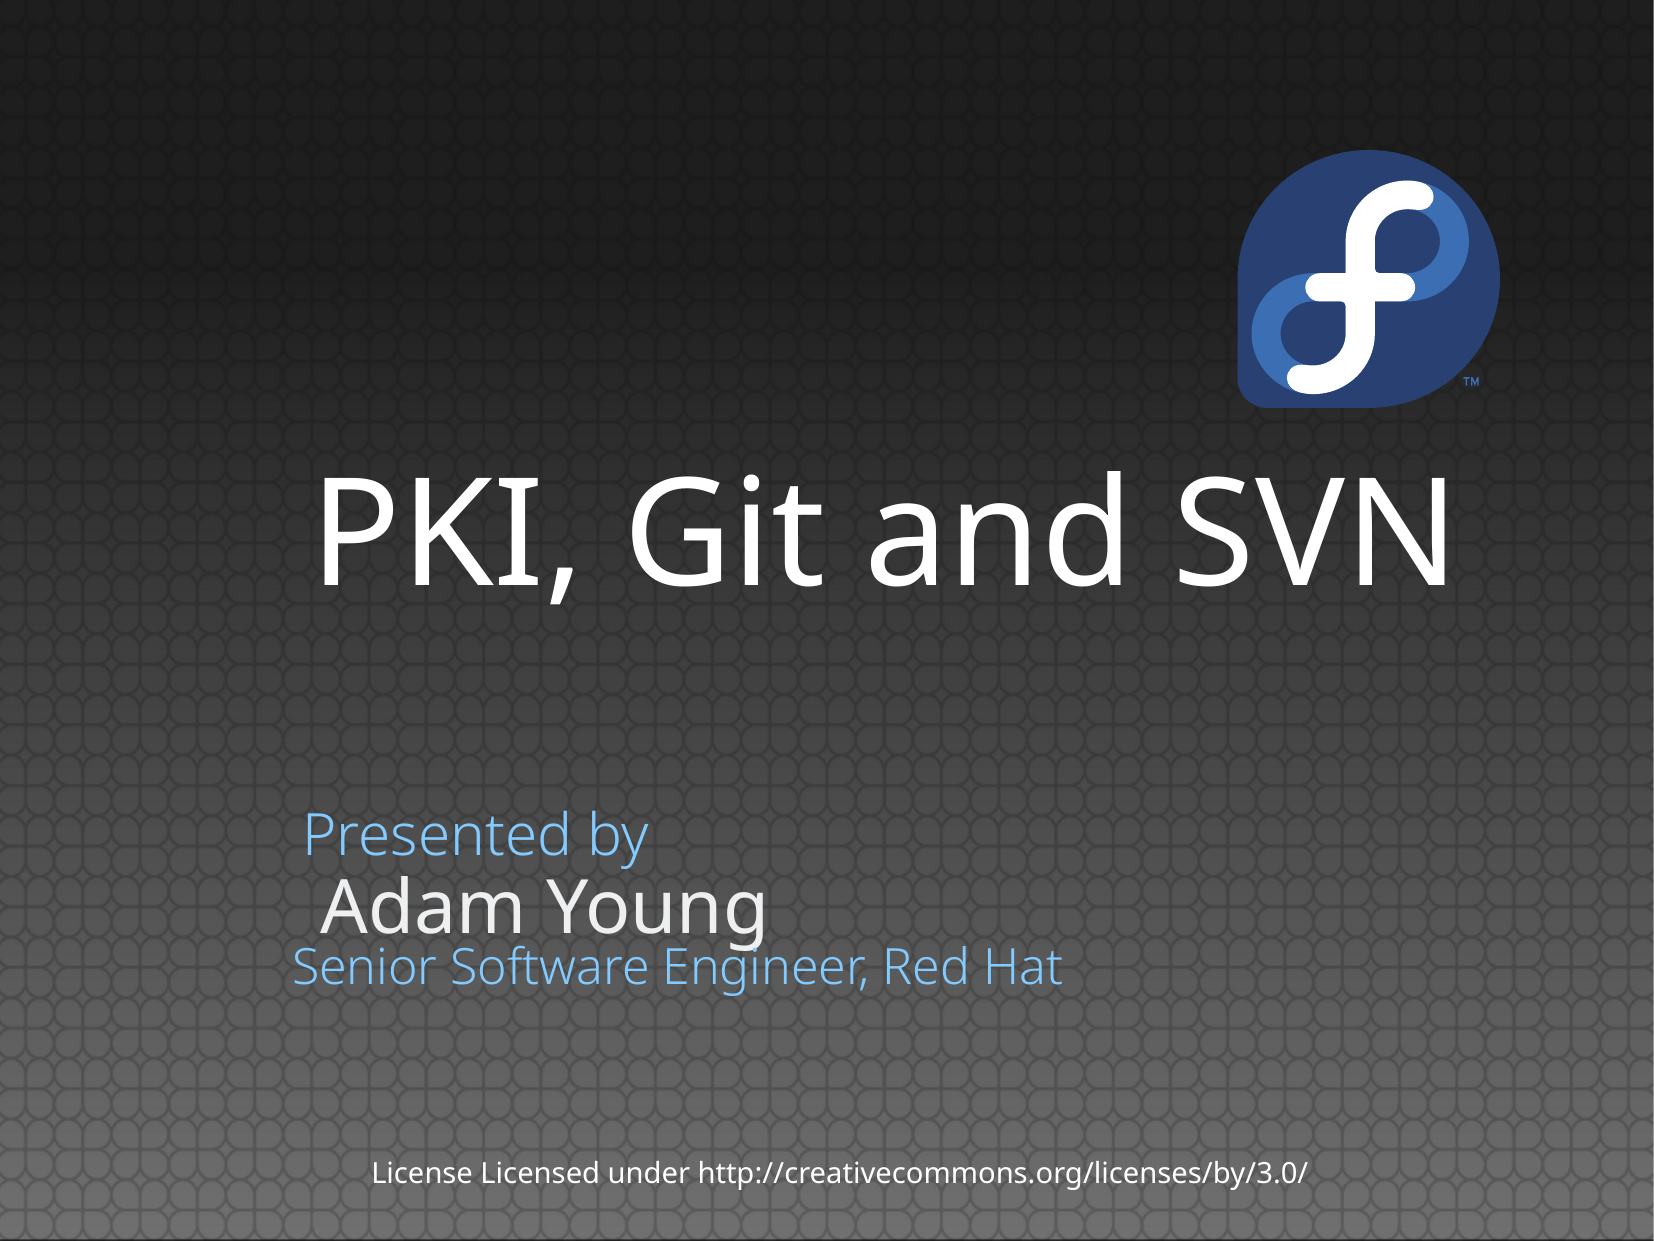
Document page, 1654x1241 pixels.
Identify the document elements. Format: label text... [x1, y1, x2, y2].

text_box Senior Software Engineer, Red Hat [277, 924, 1173, 998]
text_box Adam Young [305, 846, 1057, 924]
picture [0, 0, 1654, 1241]
text_box License Licensed under http://creativecommons.org/licenses/by/3.0/ [373, 1144, 1314, 1229]
text_box Presented by [287, 785, 699, 869]
text_box PKI, Git and SVN [37, 417, 1475, 608]
